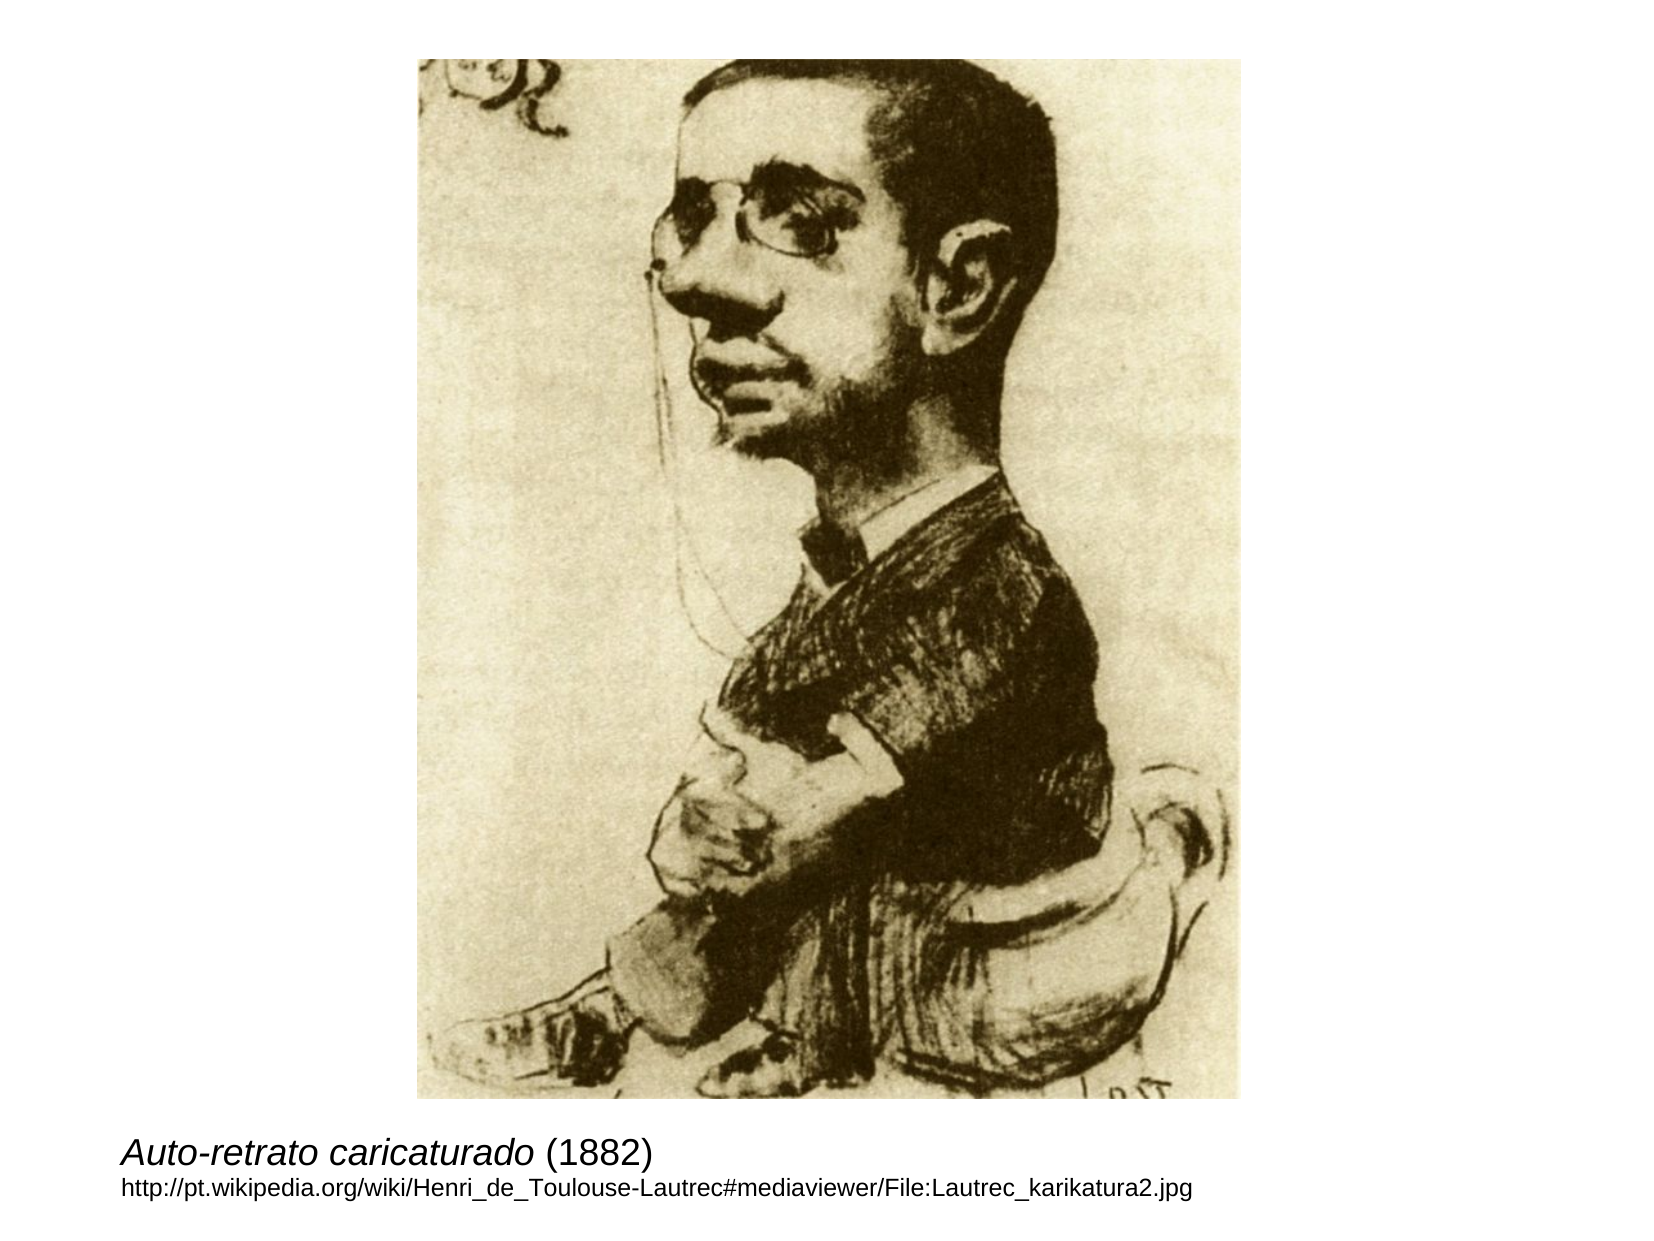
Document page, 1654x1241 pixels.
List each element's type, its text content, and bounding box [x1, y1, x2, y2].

picture [417, 59, 1241, 1099]
text_box Auto-retrato caricaturado (1882) http://pt.wikipedia.org/wiki/Henri_de_Toulouse-Lautrec#mediaviewer/File:Lautrec_karikatura2.jpg [106, 1122, 1583, 1208]
